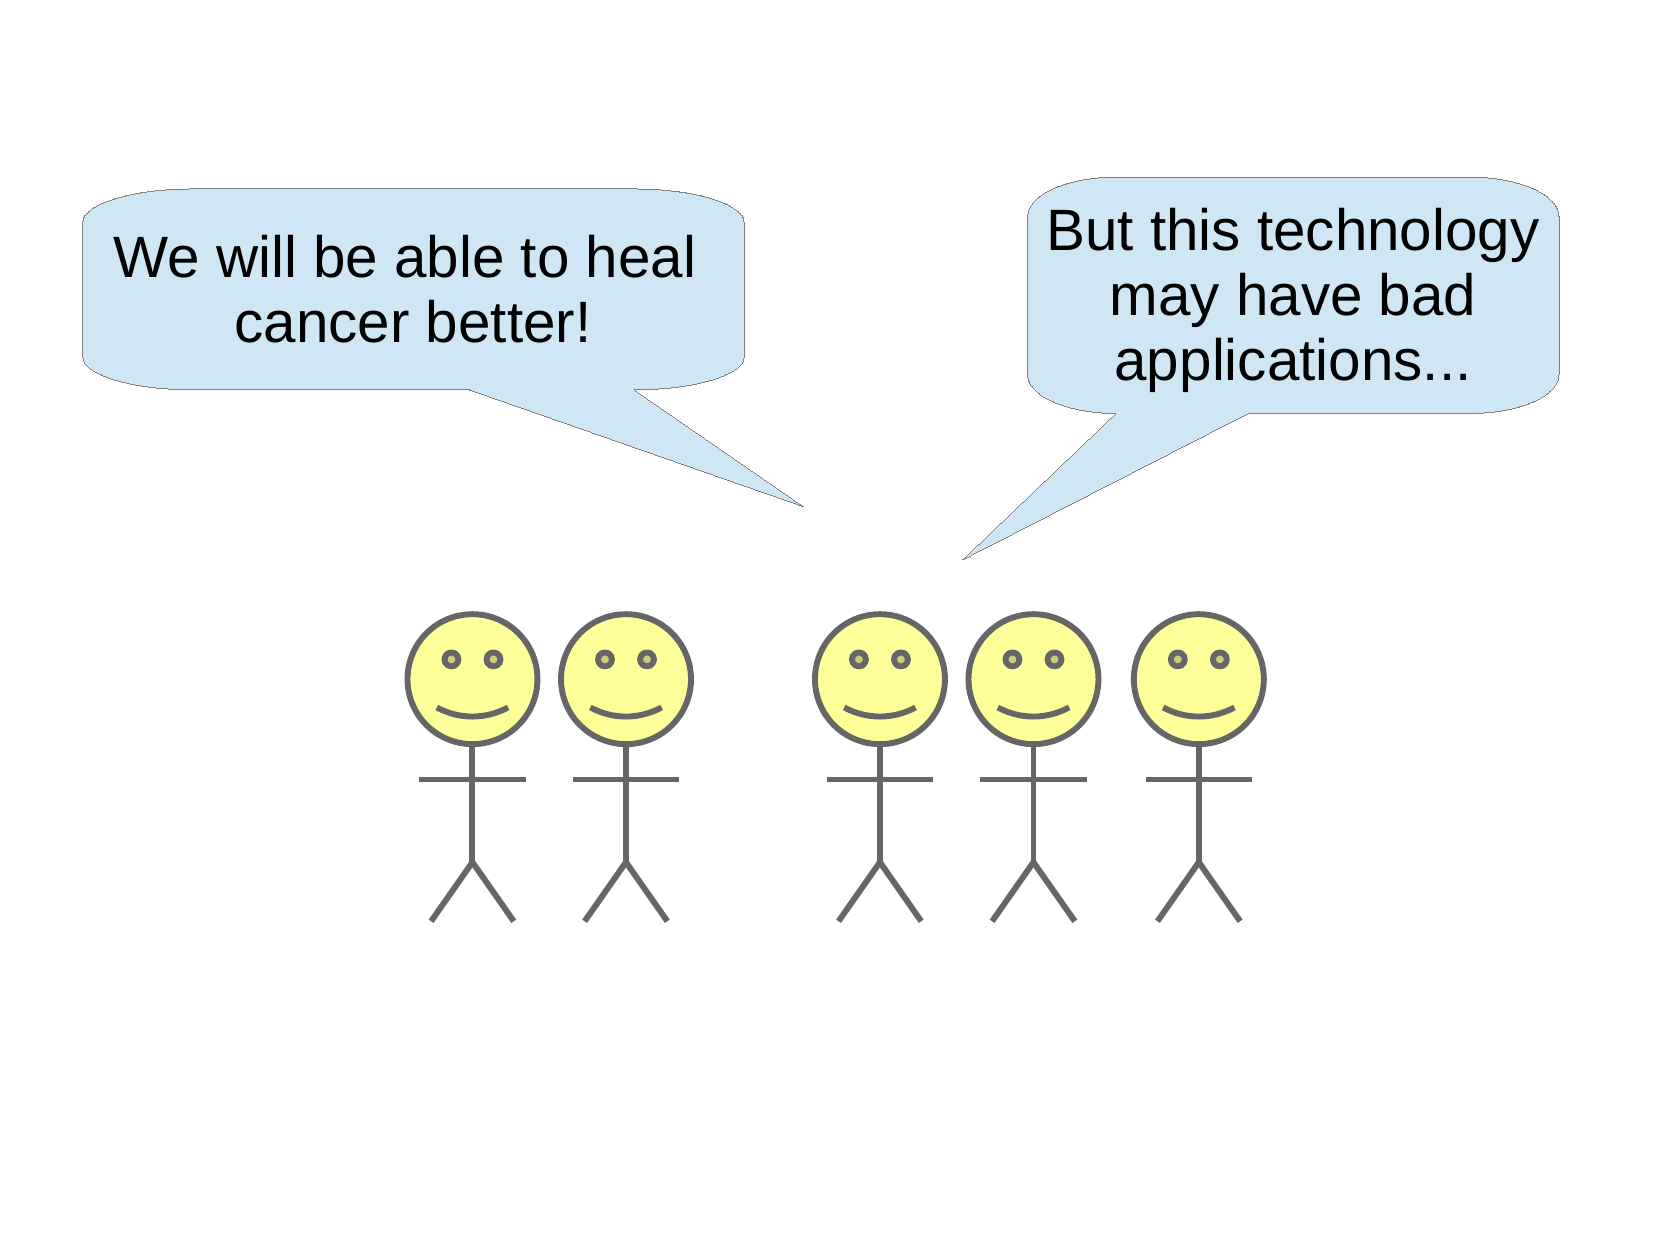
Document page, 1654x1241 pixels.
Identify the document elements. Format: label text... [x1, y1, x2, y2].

text_box We will be able to heal cancer better! [82, 188, 804, 507]
text_box [561, 614, 692, 745]
text_box [407, 614, 538, 745]
text_box [968, 614, 1099, 745]
text_box But this technology may have bad applications... [962, 177, 1560, 560]
text_box [814, 614, 945, 745]
text_box [1133, 614, 1264, 745]
